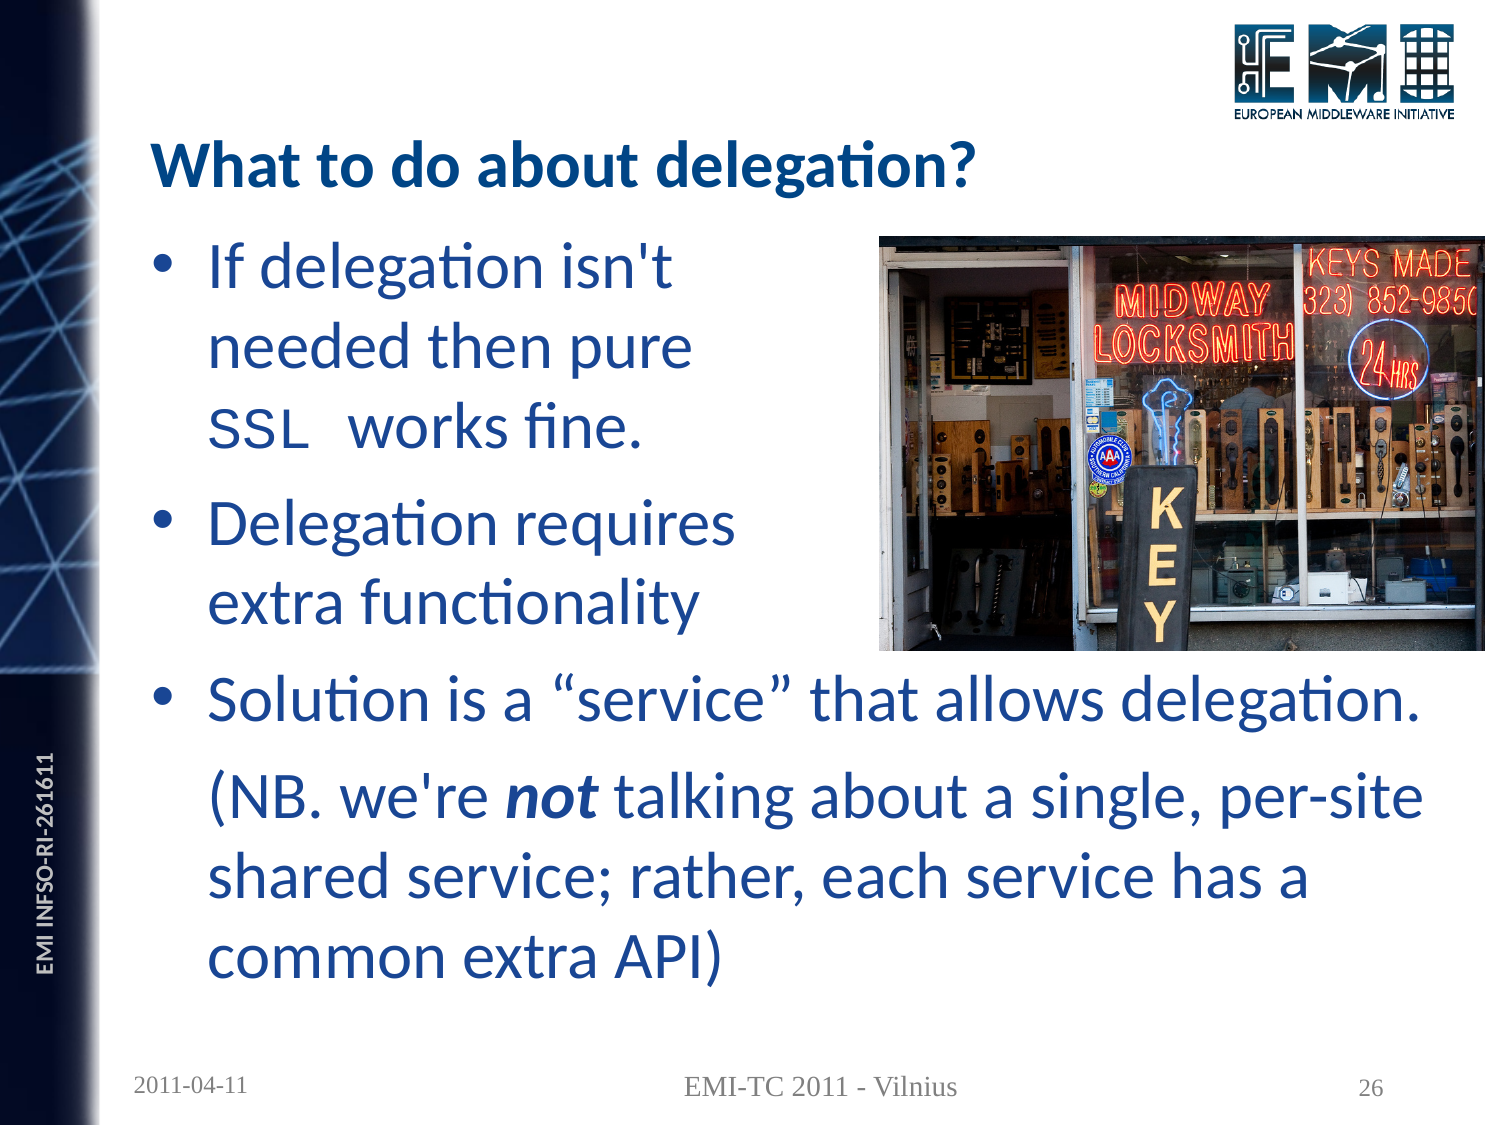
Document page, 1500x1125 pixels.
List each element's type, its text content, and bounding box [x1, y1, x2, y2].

picture [879, 236, 1485, 651]
picture [1185, 8, 1500, 115]
title What to do about delegation? [150, 115, 1500, 207]
picture [0, 0, 111, 1125]
list If delegation isn't needed then pure SSL works fine. Delegation requires extra functionality Solution is a “service” that allows delegation. (NB. we're not talking about a single, per-site shared service; rather, each service has a common extra API) [151, 221, 1477, 1072]
